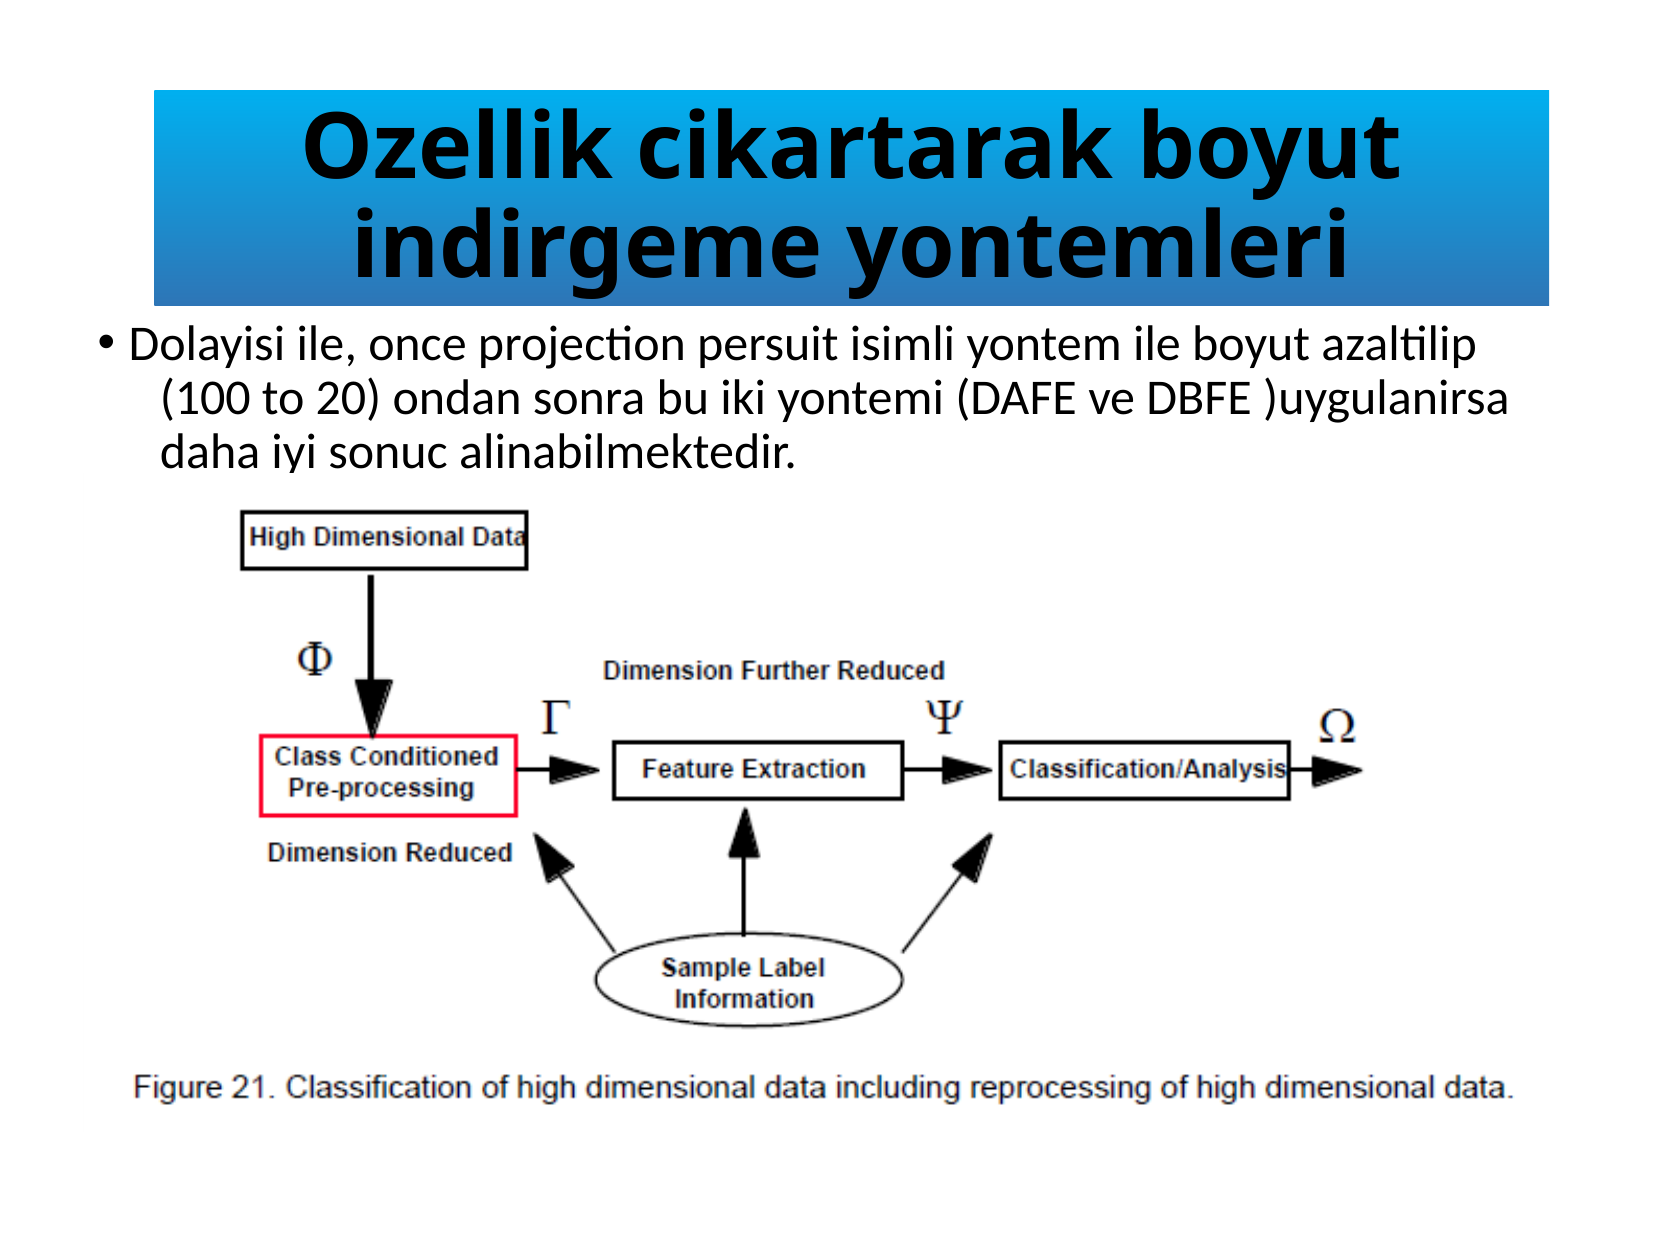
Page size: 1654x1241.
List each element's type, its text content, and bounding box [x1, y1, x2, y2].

text_box Dolayisi ile, once projection persuit isimli yontem ile boyut azaltilip (100 to 20) ondan sonra bu iki yontemi (DAFE ve DBFE )uygulanirsa daha iyi sonuc alinabilmektedir. [82, 309, 1571, 473]
text_box Ozellik cikartarak boyut indirgeme yontemleri [154, 90, 1550, 306]
picture [82, 473, 1584, 1132]
